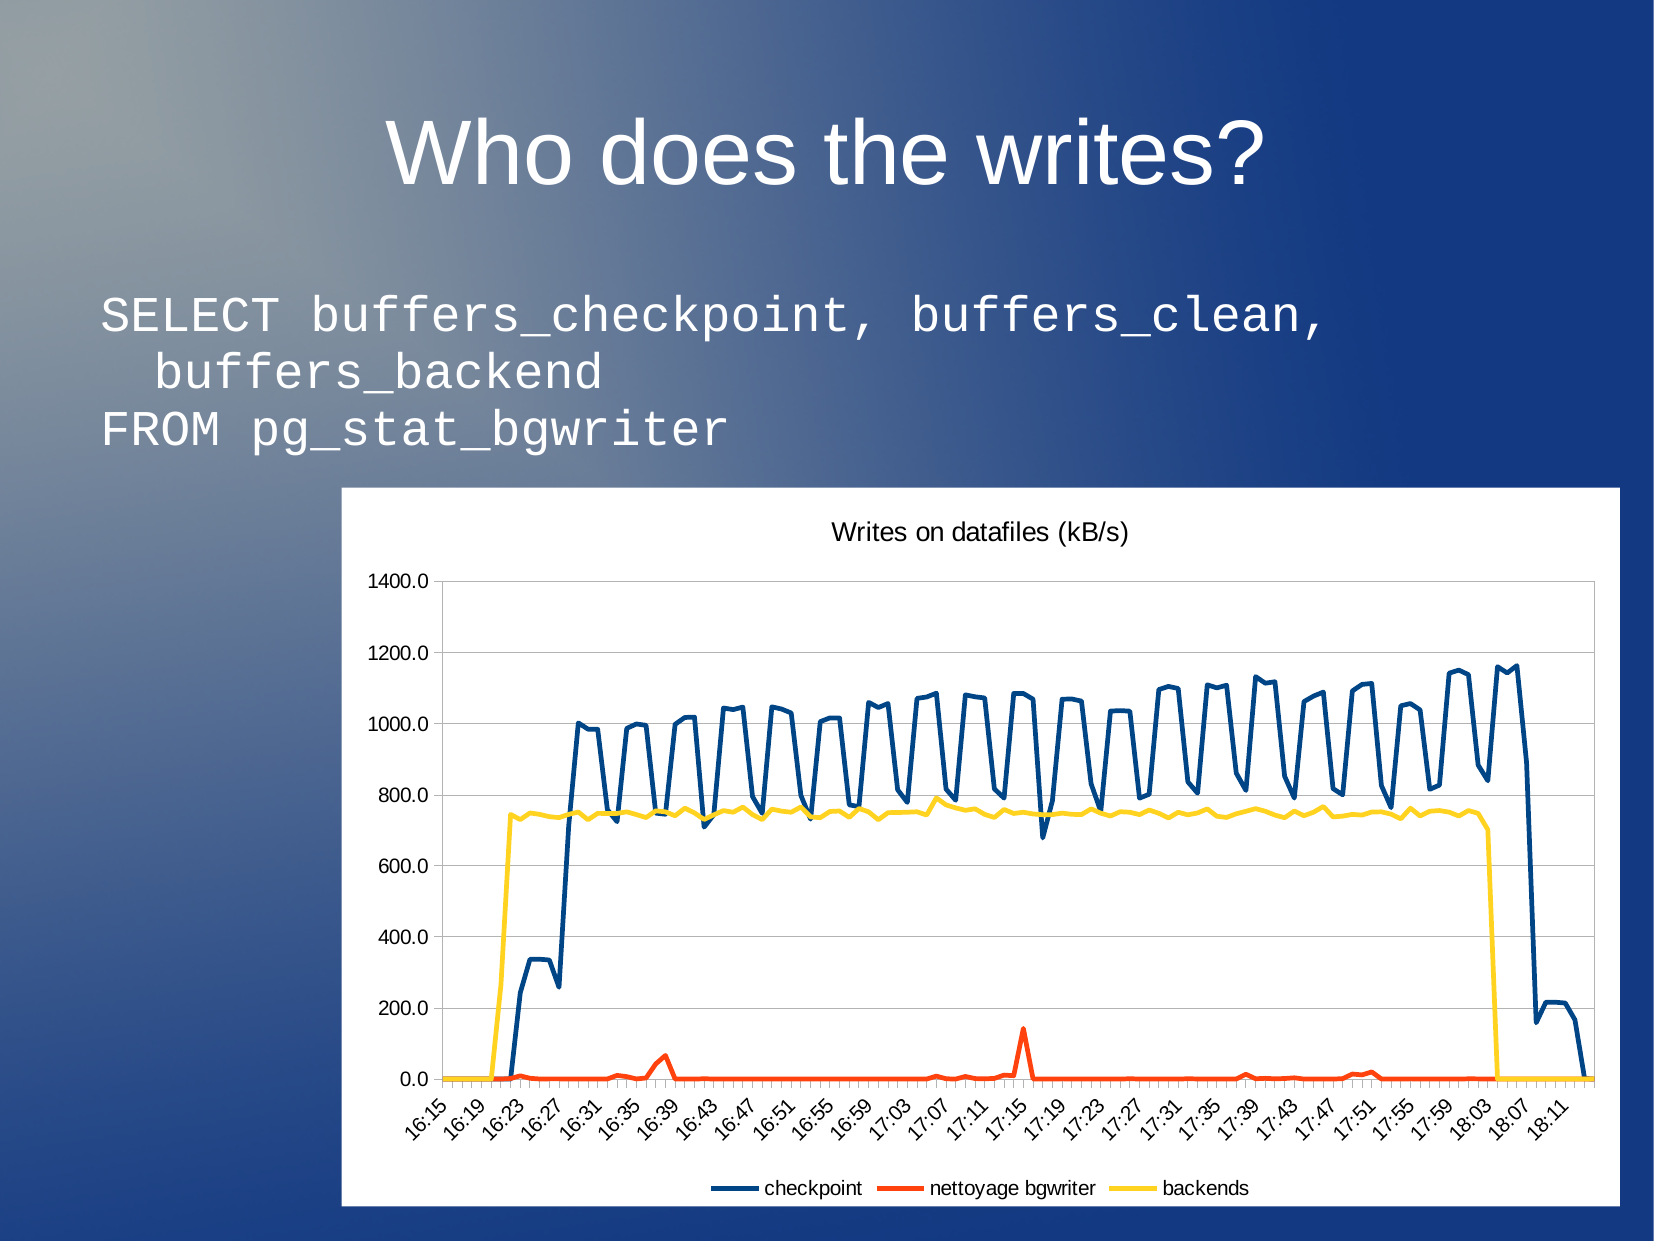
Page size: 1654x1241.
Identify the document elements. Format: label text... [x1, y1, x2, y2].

picture [0, 0, 1654, 1241]
title Who does the writes? [82, 49, 1571, 257]
list SELECT buffers_checkpoint, buffers_clean, buffers_backend FROM pg_stat_bgwriter [82, 290, 1571, 1109]
chart [341, 487, 1620, 1207]
